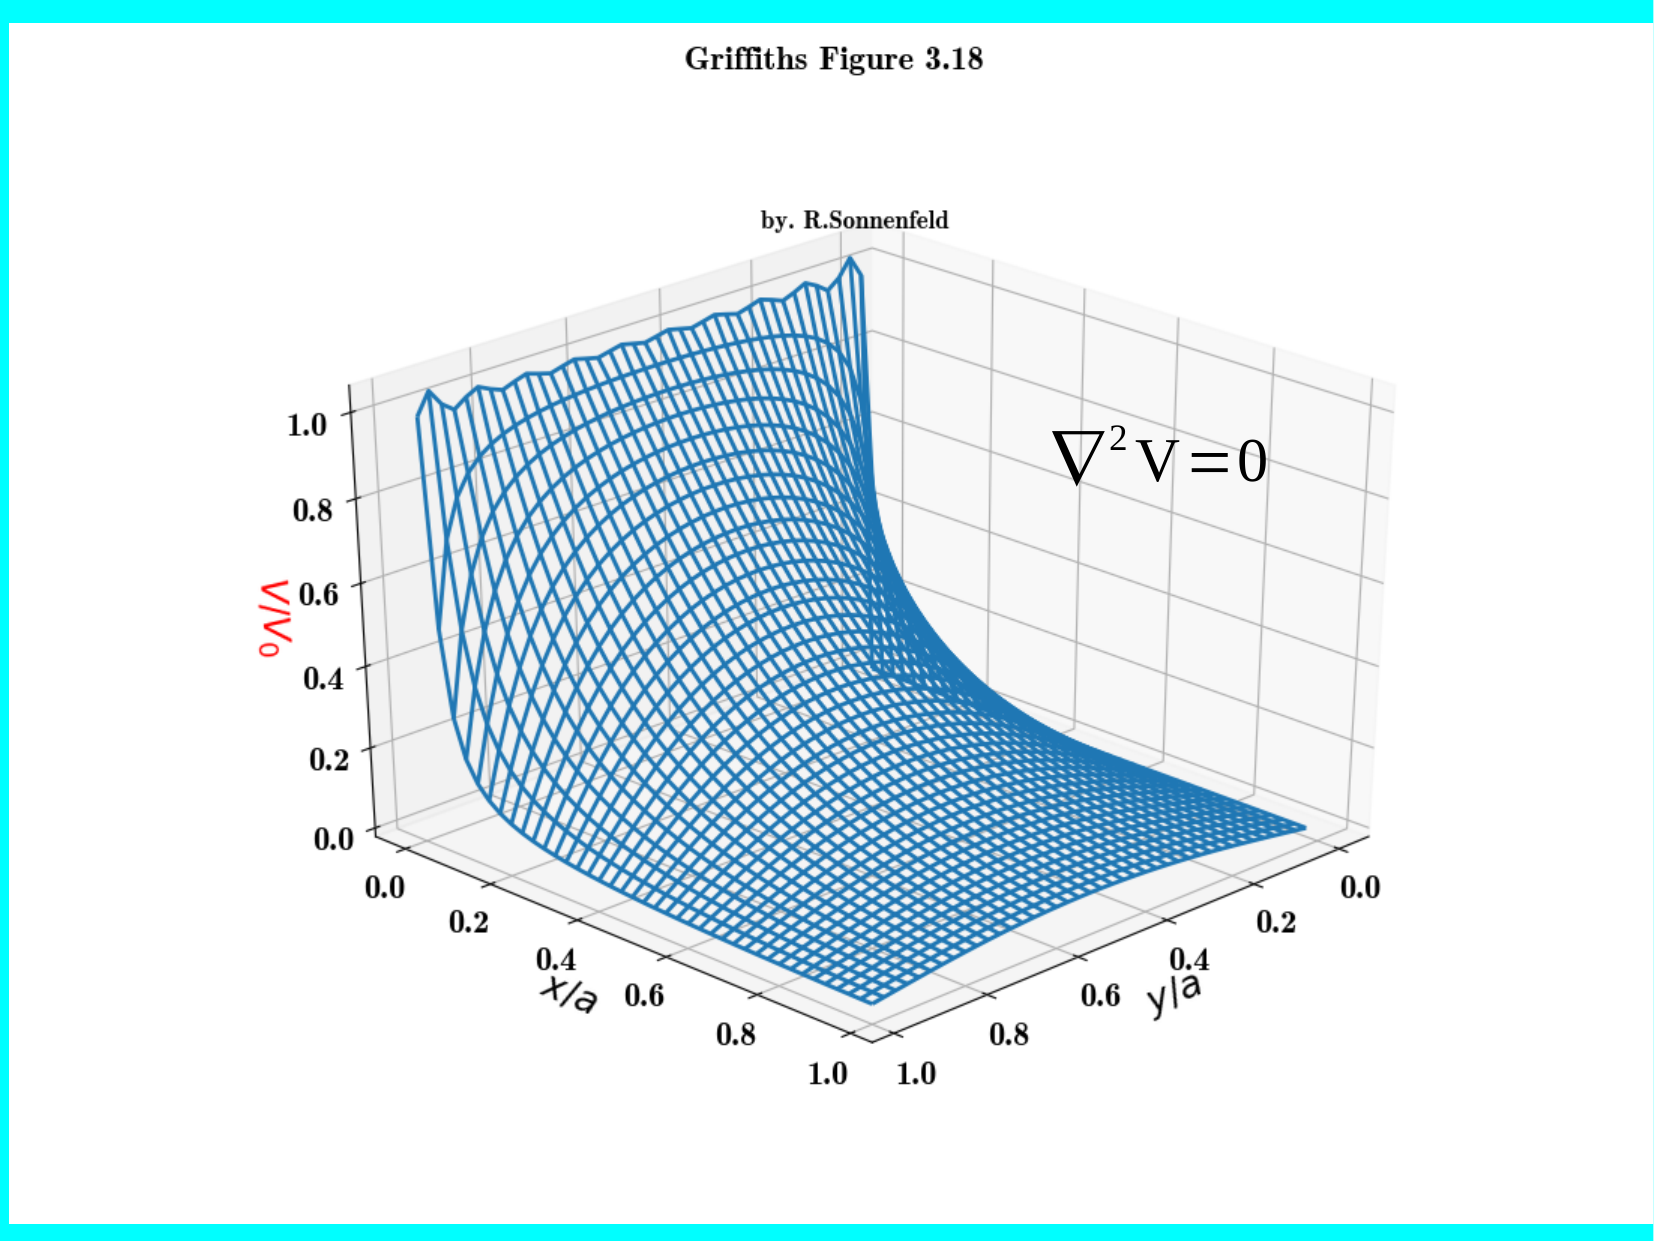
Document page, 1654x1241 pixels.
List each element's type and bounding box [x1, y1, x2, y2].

chart [1043, 417, 1276, 496]
picture [0, 0, 1654, 1241]
